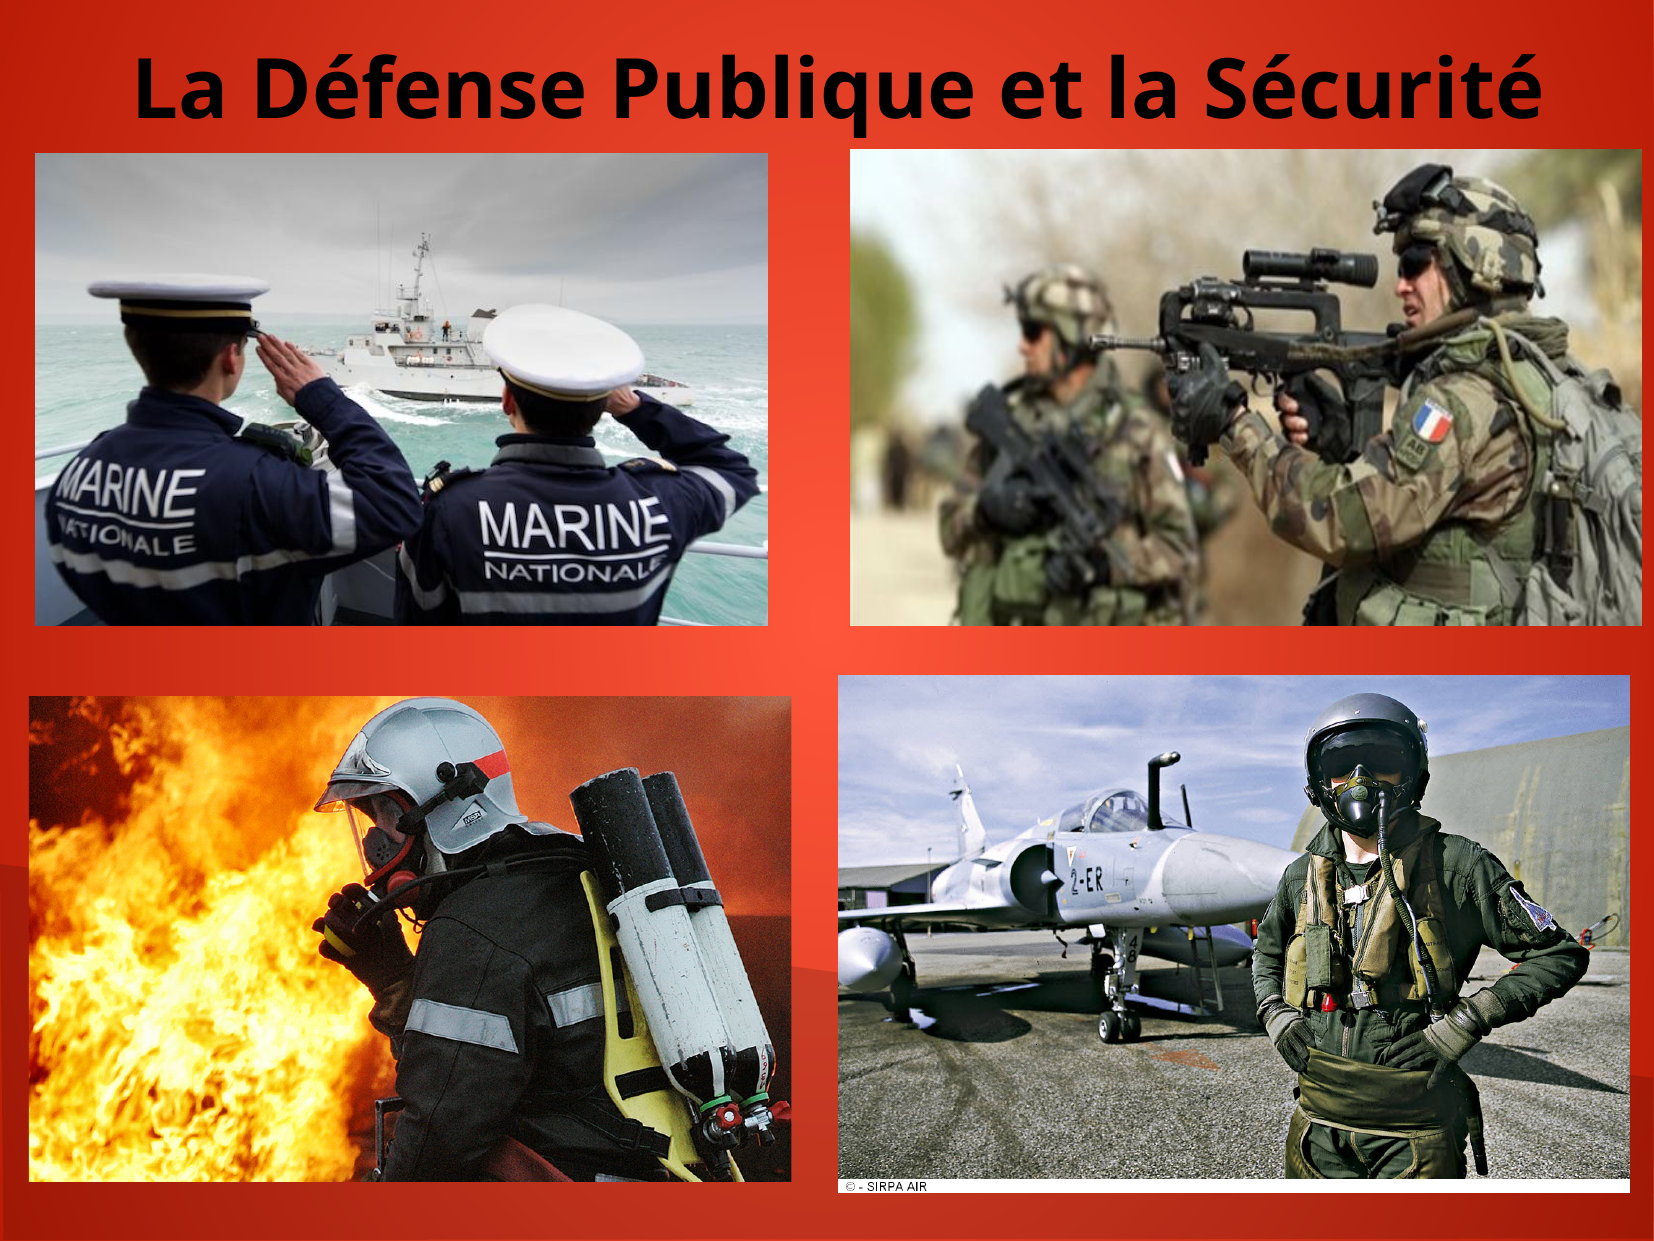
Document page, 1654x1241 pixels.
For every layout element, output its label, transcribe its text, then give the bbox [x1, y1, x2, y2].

title La Défense Publique et la Sécurité [94, 0, 1583, 153]
picture [35, 118, 1642, 1193]
picture [28, 696, 792, 1182]
